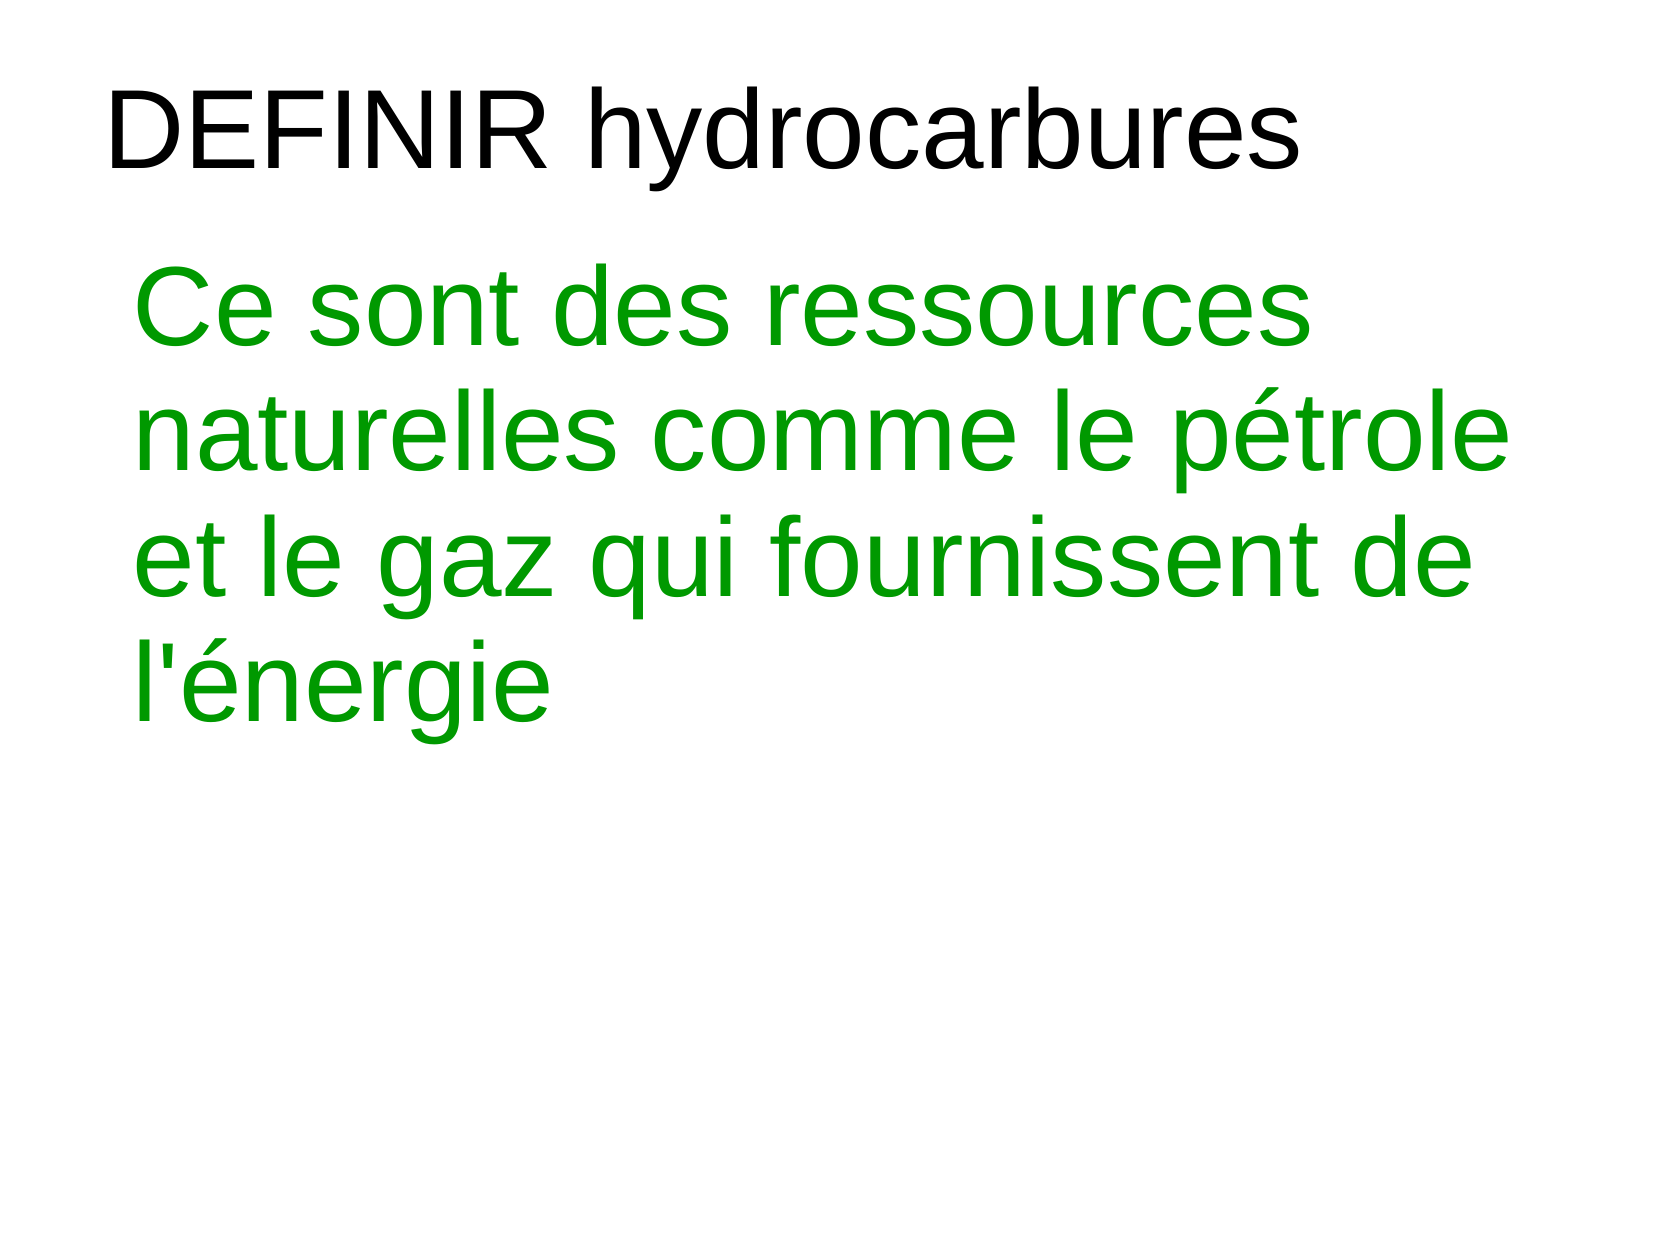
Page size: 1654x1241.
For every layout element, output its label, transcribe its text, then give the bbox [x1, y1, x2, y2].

text_box Ce sont des ressources naturelles comme le pétrole et le gaz qui fournissent de l'énergie [118, 236, 1625, 754]
text_box DEFINIR hydrocarbures [88, 59, 1625, 200]
